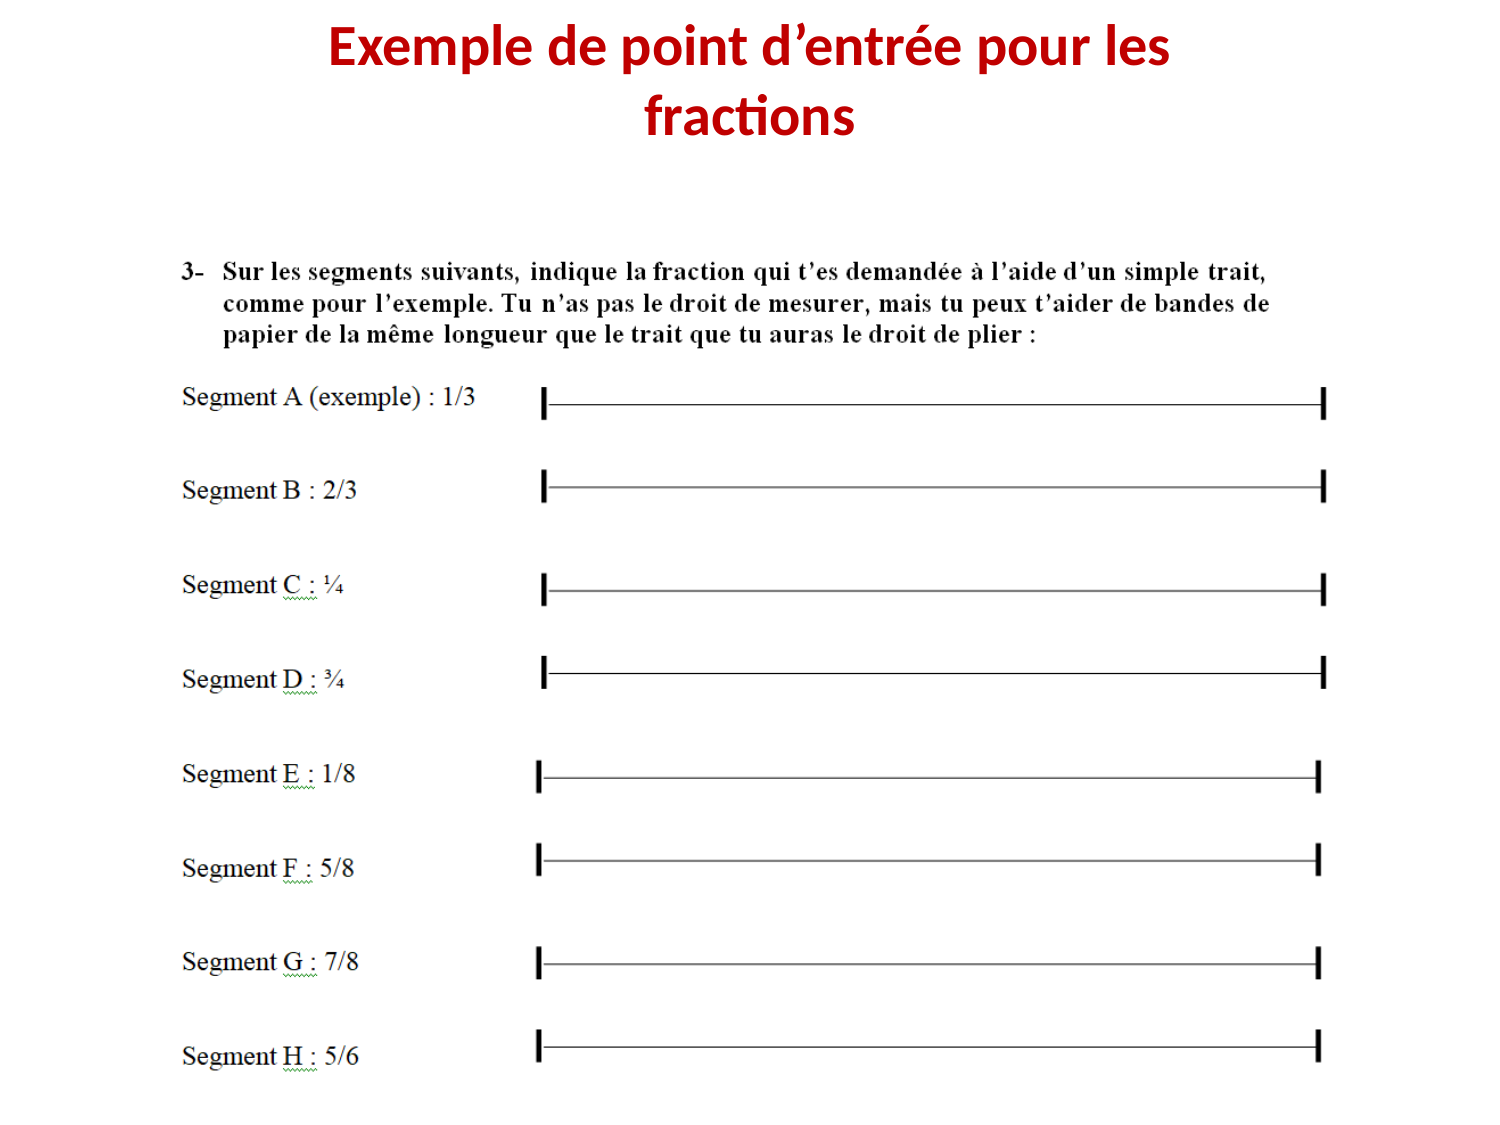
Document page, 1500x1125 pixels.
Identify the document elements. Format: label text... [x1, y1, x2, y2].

picture [159, 255, 1352, 1099]
text_box Exemple de point d’entrée pour les fractions [312, 0, 1187, 155]
